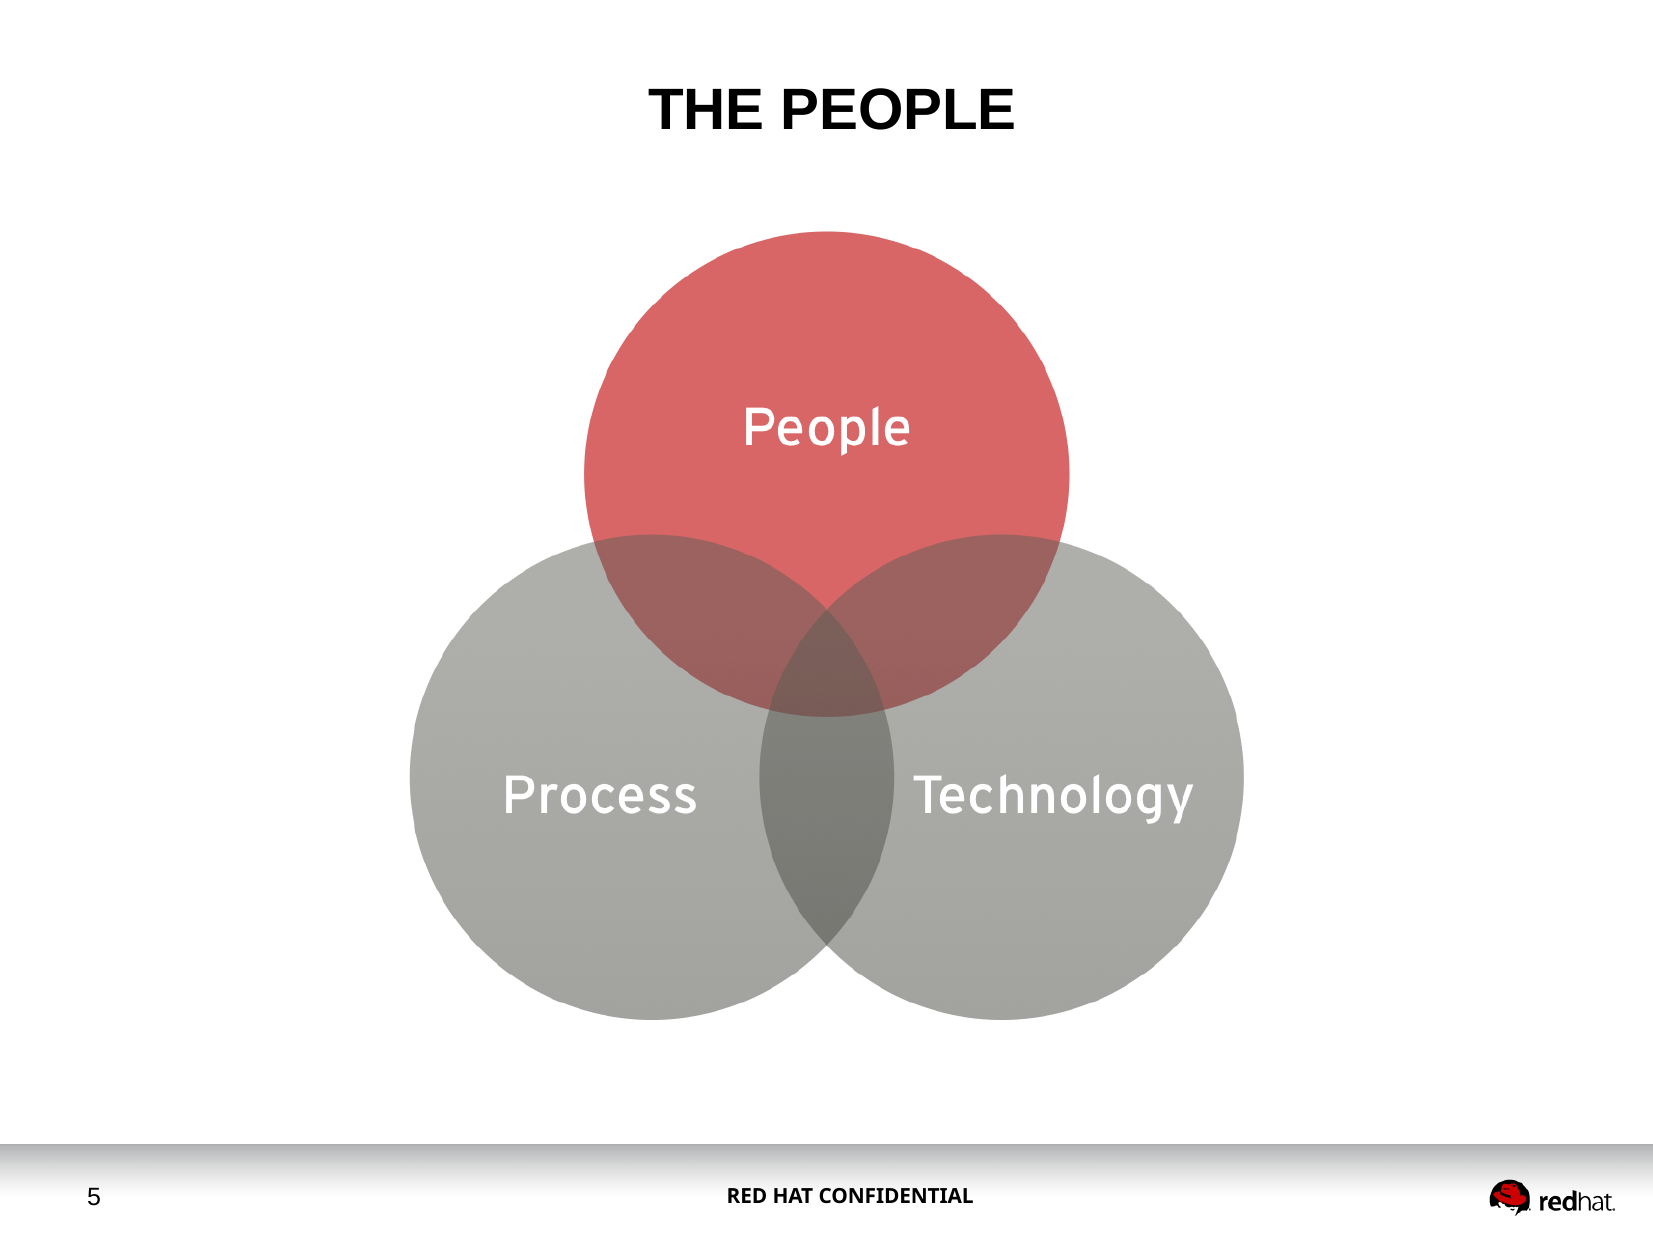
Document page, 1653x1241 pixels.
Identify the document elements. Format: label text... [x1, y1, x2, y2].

text_box THE PEOPLE [165, 74, 1501, 160]
picture [0, 1144, 1653, 1241]
picture [278, 221, 1374, 1030]
text_box [703, 360, 949, 436]
